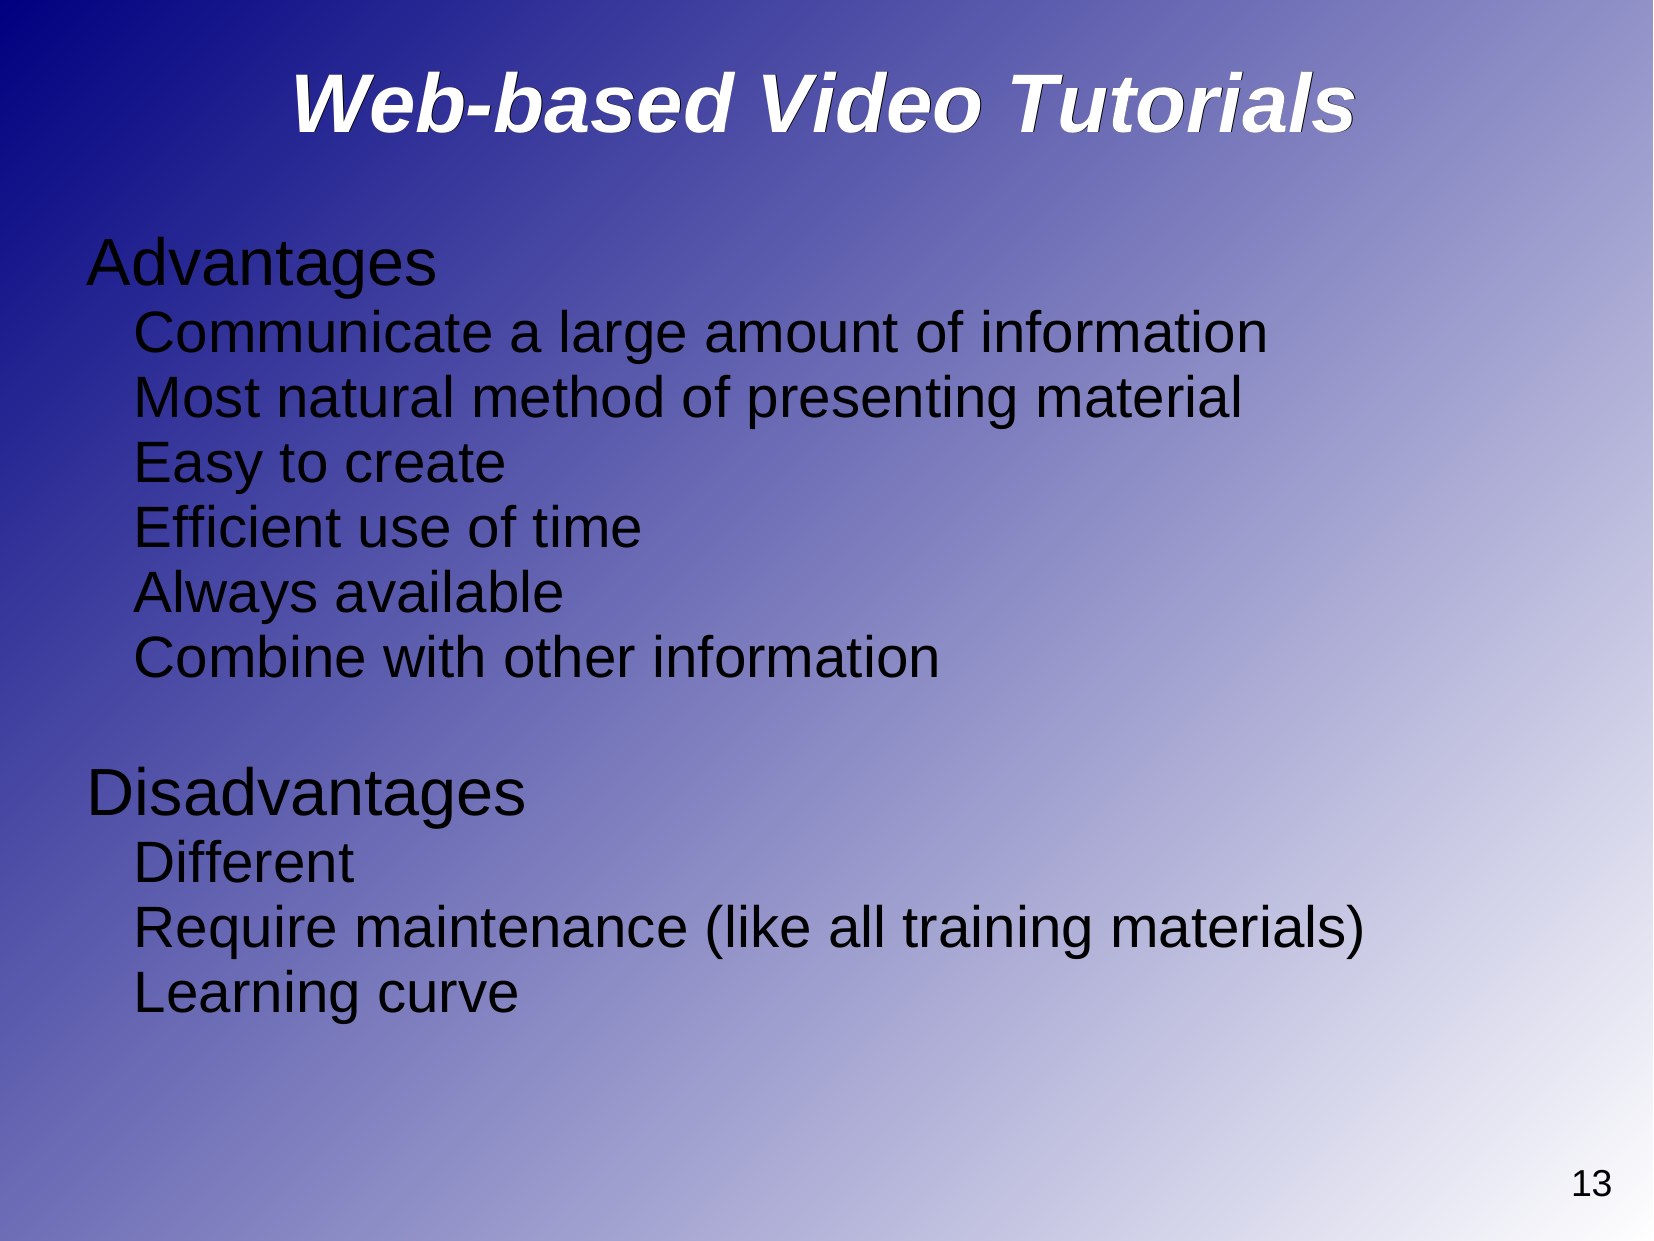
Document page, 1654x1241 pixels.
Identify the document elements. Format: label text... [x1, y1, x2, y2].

list Advantages Communicate a large amount of information Most natural method of presenting material Easy to create Efficient use of time Always available Combine with other information Disadvantages Different Require maintenance (like all training materials) Learning curve [74, 225, 1575, 1163]
title Web-based Video Tutorials [37, 19, 1612, 188]
